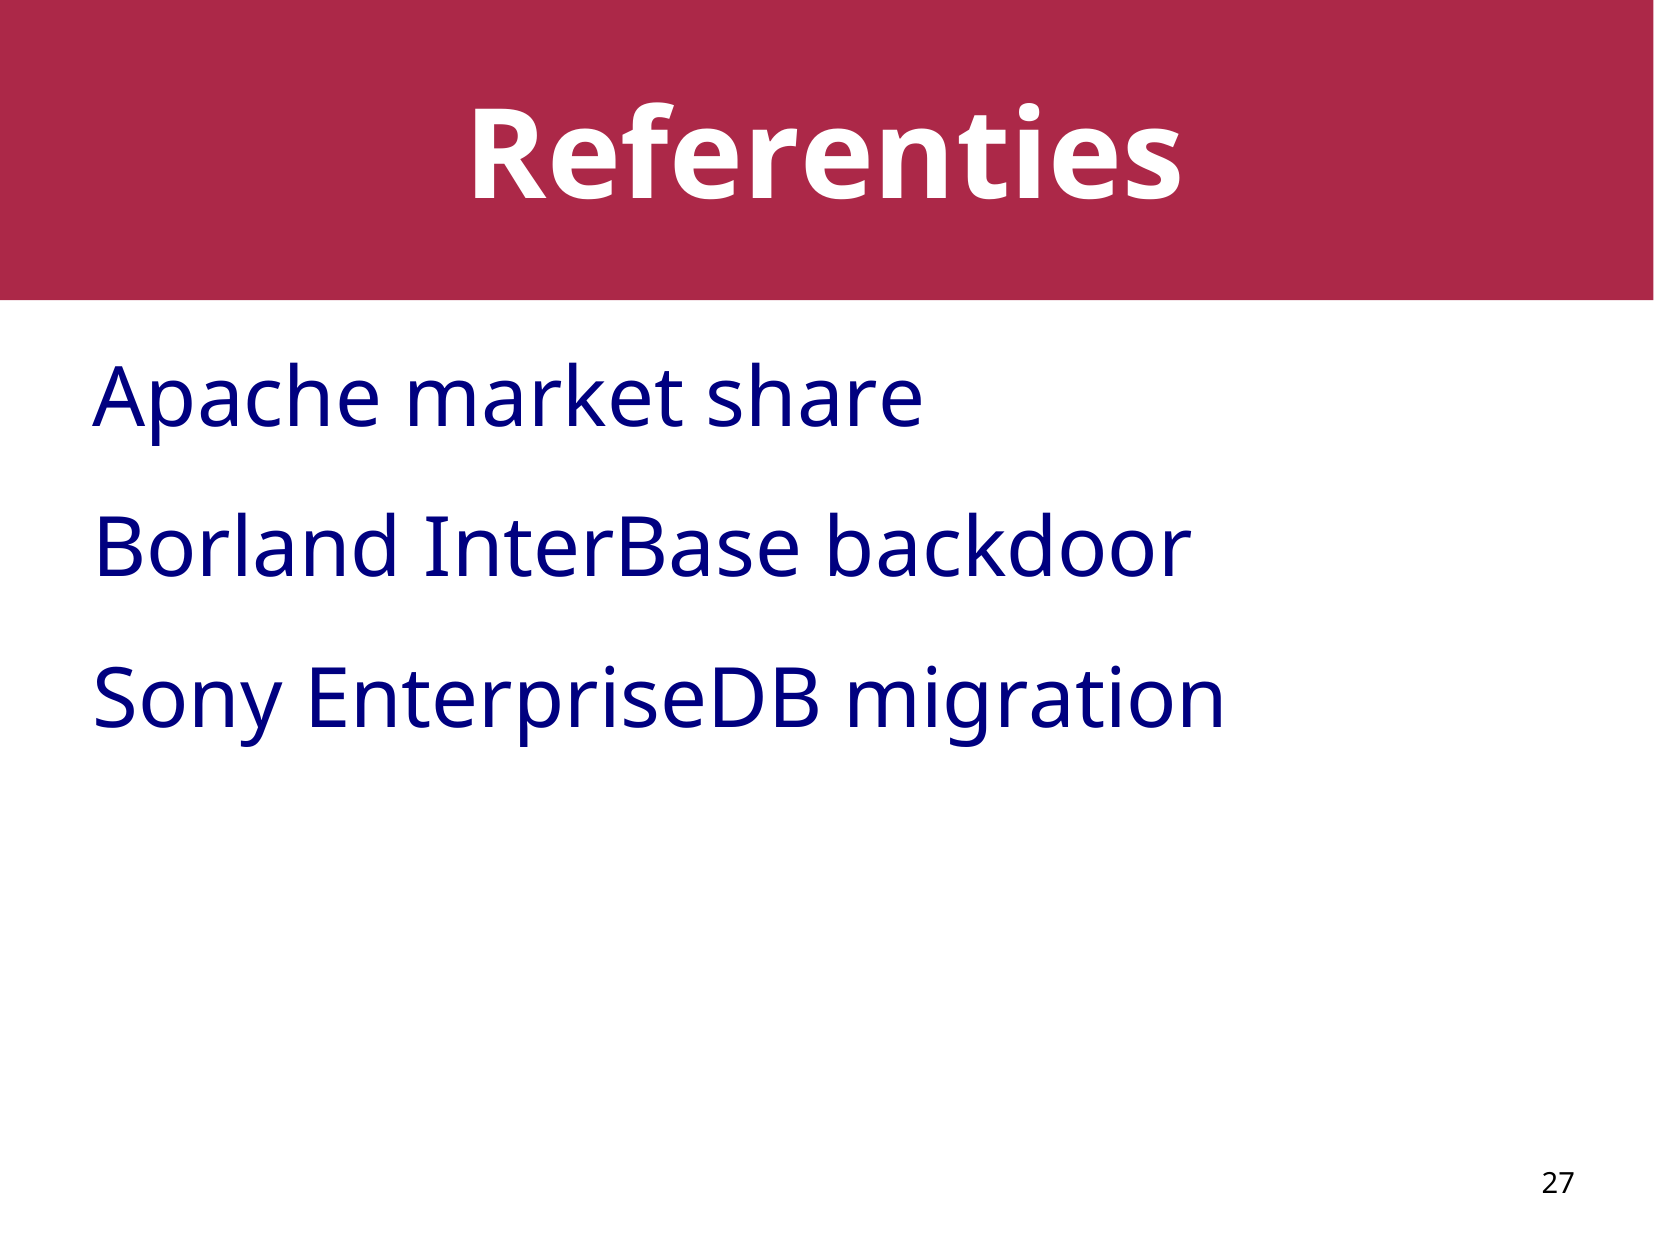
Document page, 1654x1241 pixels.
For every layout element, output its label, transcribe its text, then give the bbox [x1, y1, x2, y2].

list Apache market share Borland InterBase backdoor Sony EnterpriseDB migration [75, 337, 1576, 1126]
title Referenties [75, 0, 1576, 301]
